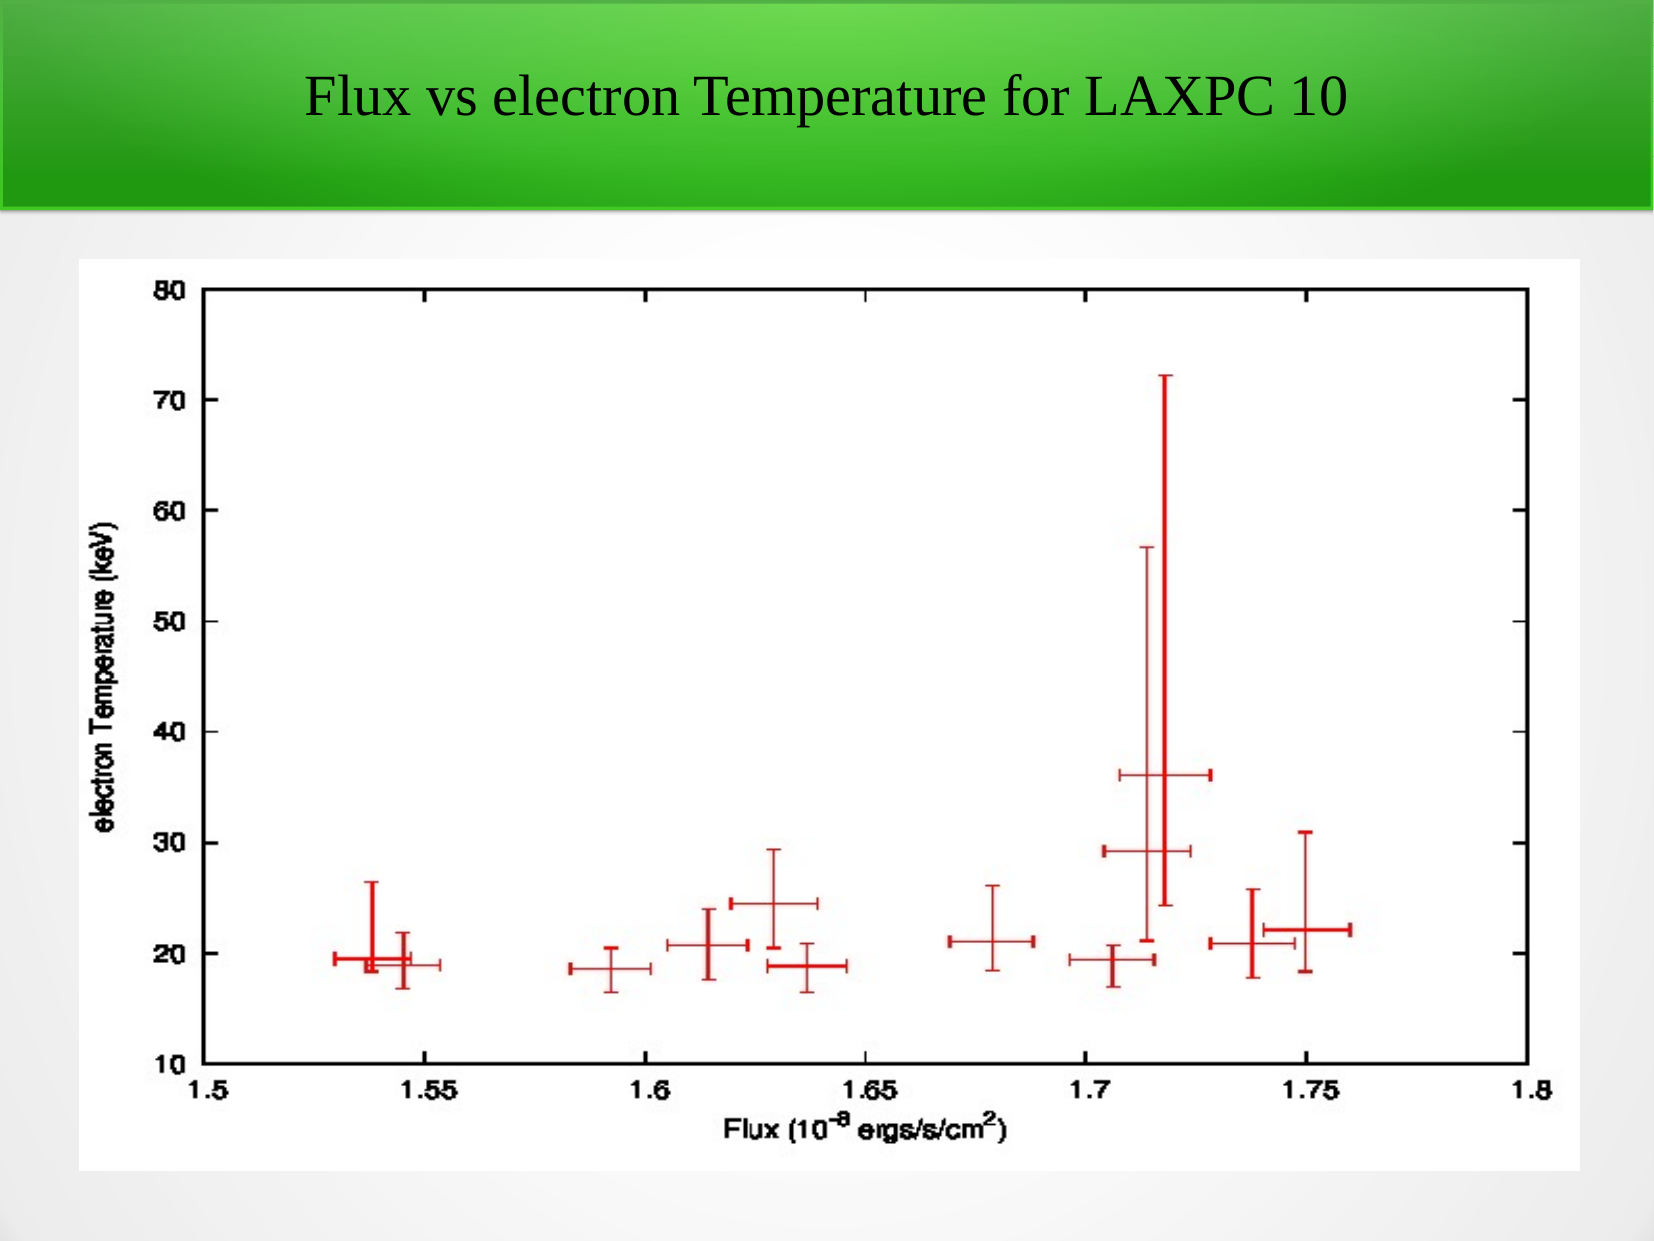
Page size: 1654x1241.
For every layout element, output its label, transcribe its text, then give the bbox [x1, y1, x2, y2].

title Flux vs electron Temperature for LAXPC 10 [82, 49, 1571, 142]
picture [79, 259, 1580, 1172]
